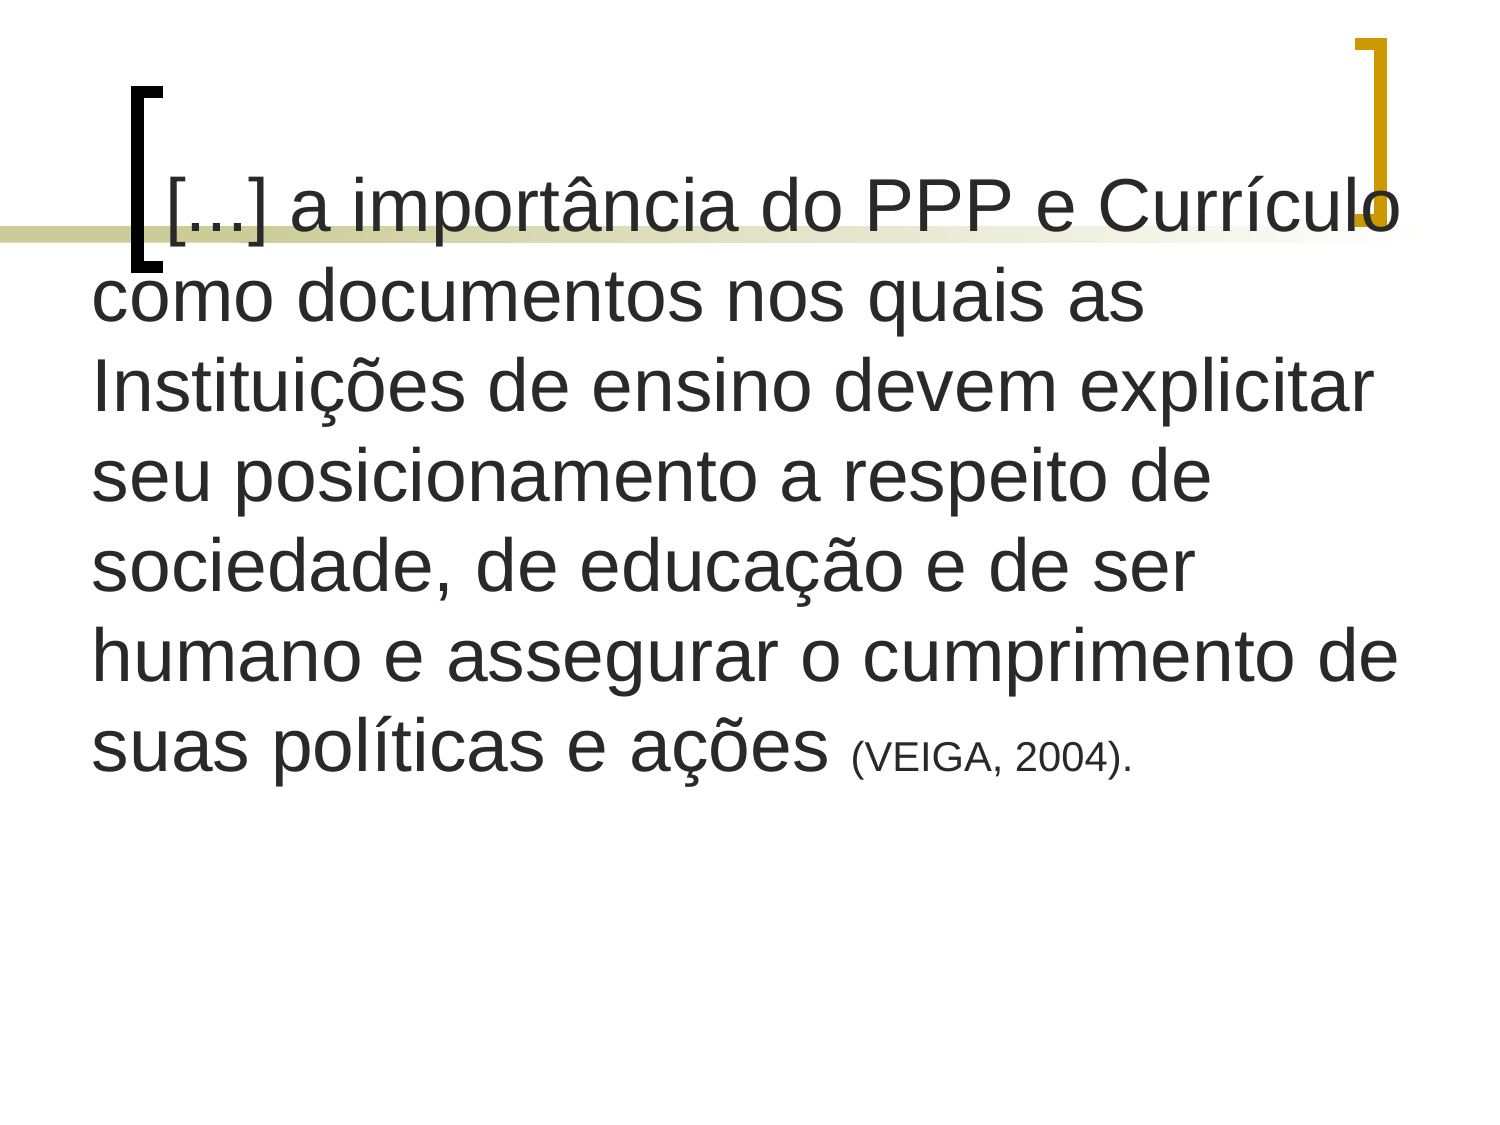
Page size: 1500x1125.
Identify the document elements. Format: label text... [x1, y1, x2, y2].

text_box [...] a importância do PPP e Currículo como documentos nos quais as Instituições de ensino devem explicitar seu posicionamento a respeito de sociedade, de educação e de ser humano e assegurar o cumprimento de suas políticas e ações (VEIGA, 2004). [76, 148, 1427, 1024]
